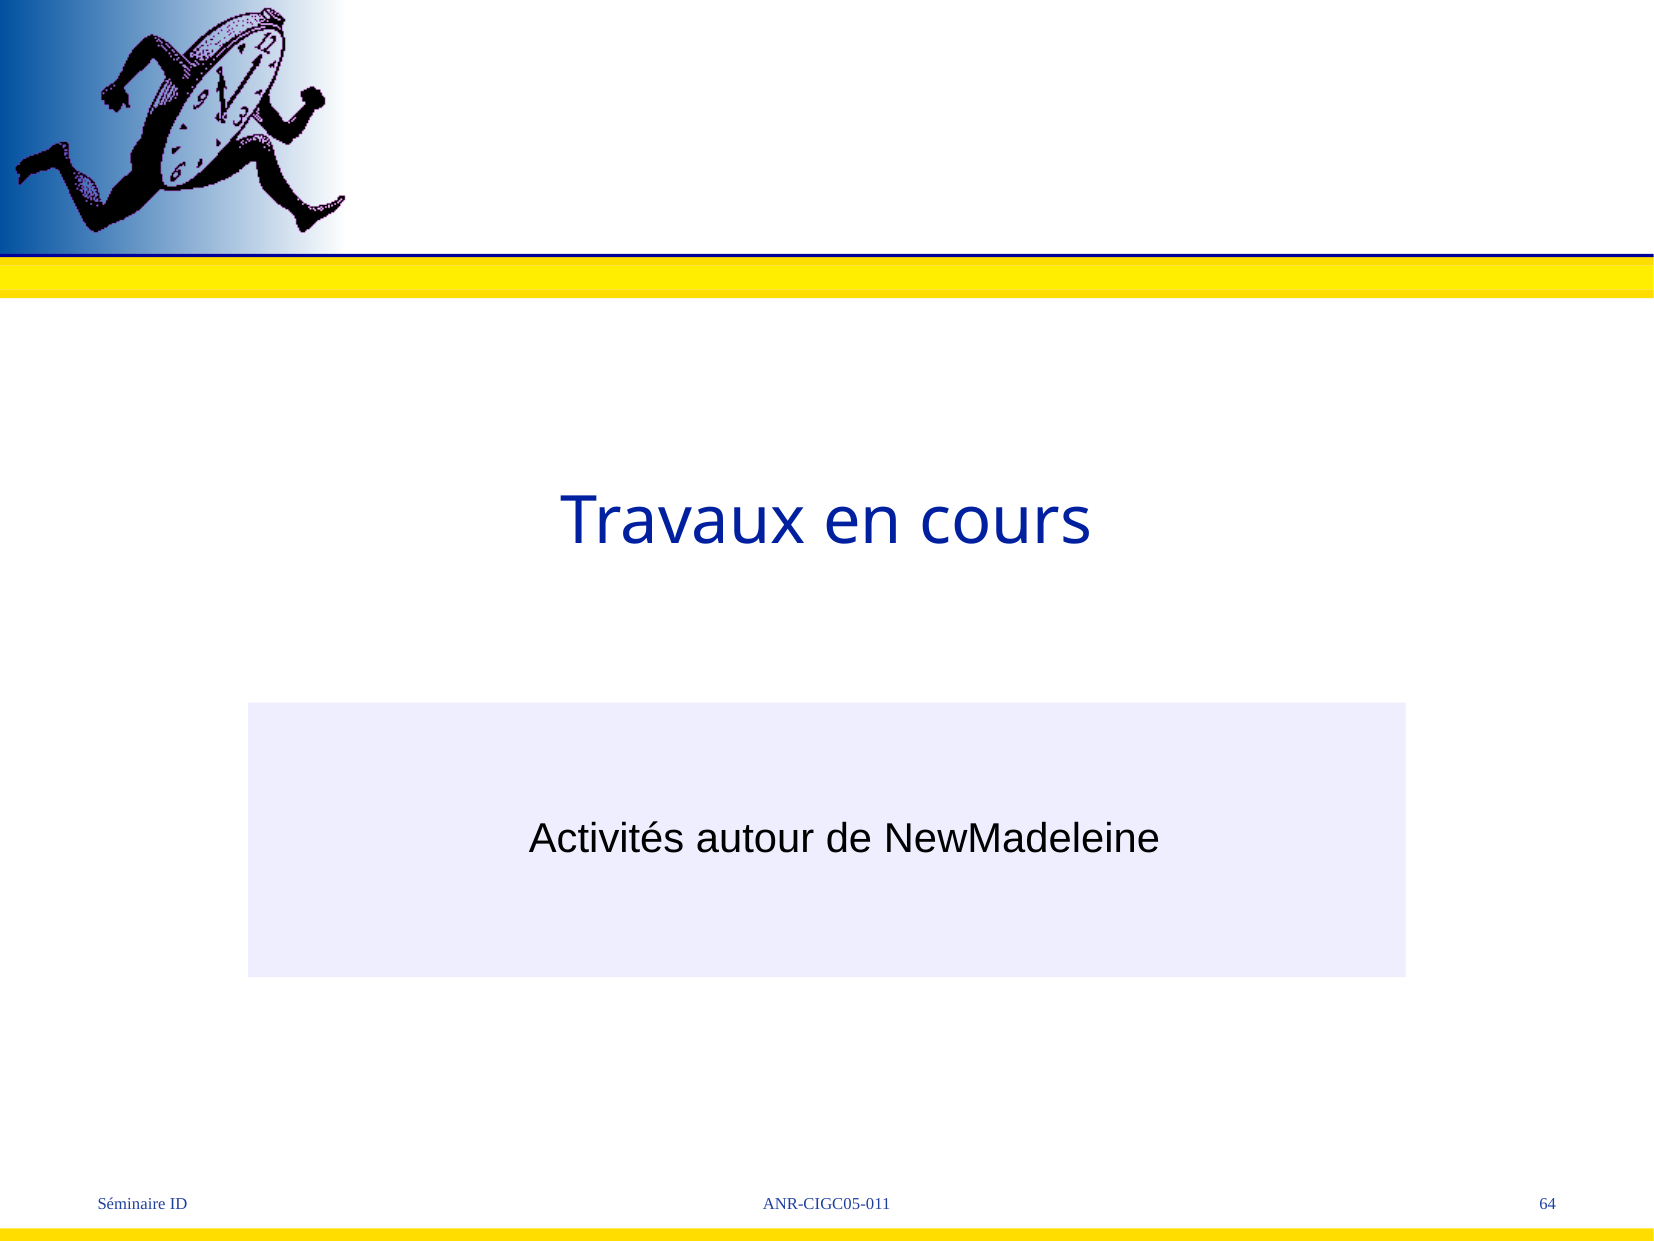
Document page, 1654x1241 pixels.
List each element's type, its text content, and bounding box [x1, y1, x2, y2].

title Travaux en cours [123, 385, 1530, 652]
picture [14, 0, 353, 245]
subtitle Activités autour de NewMadeleine [248, 702, 1406, 978]
